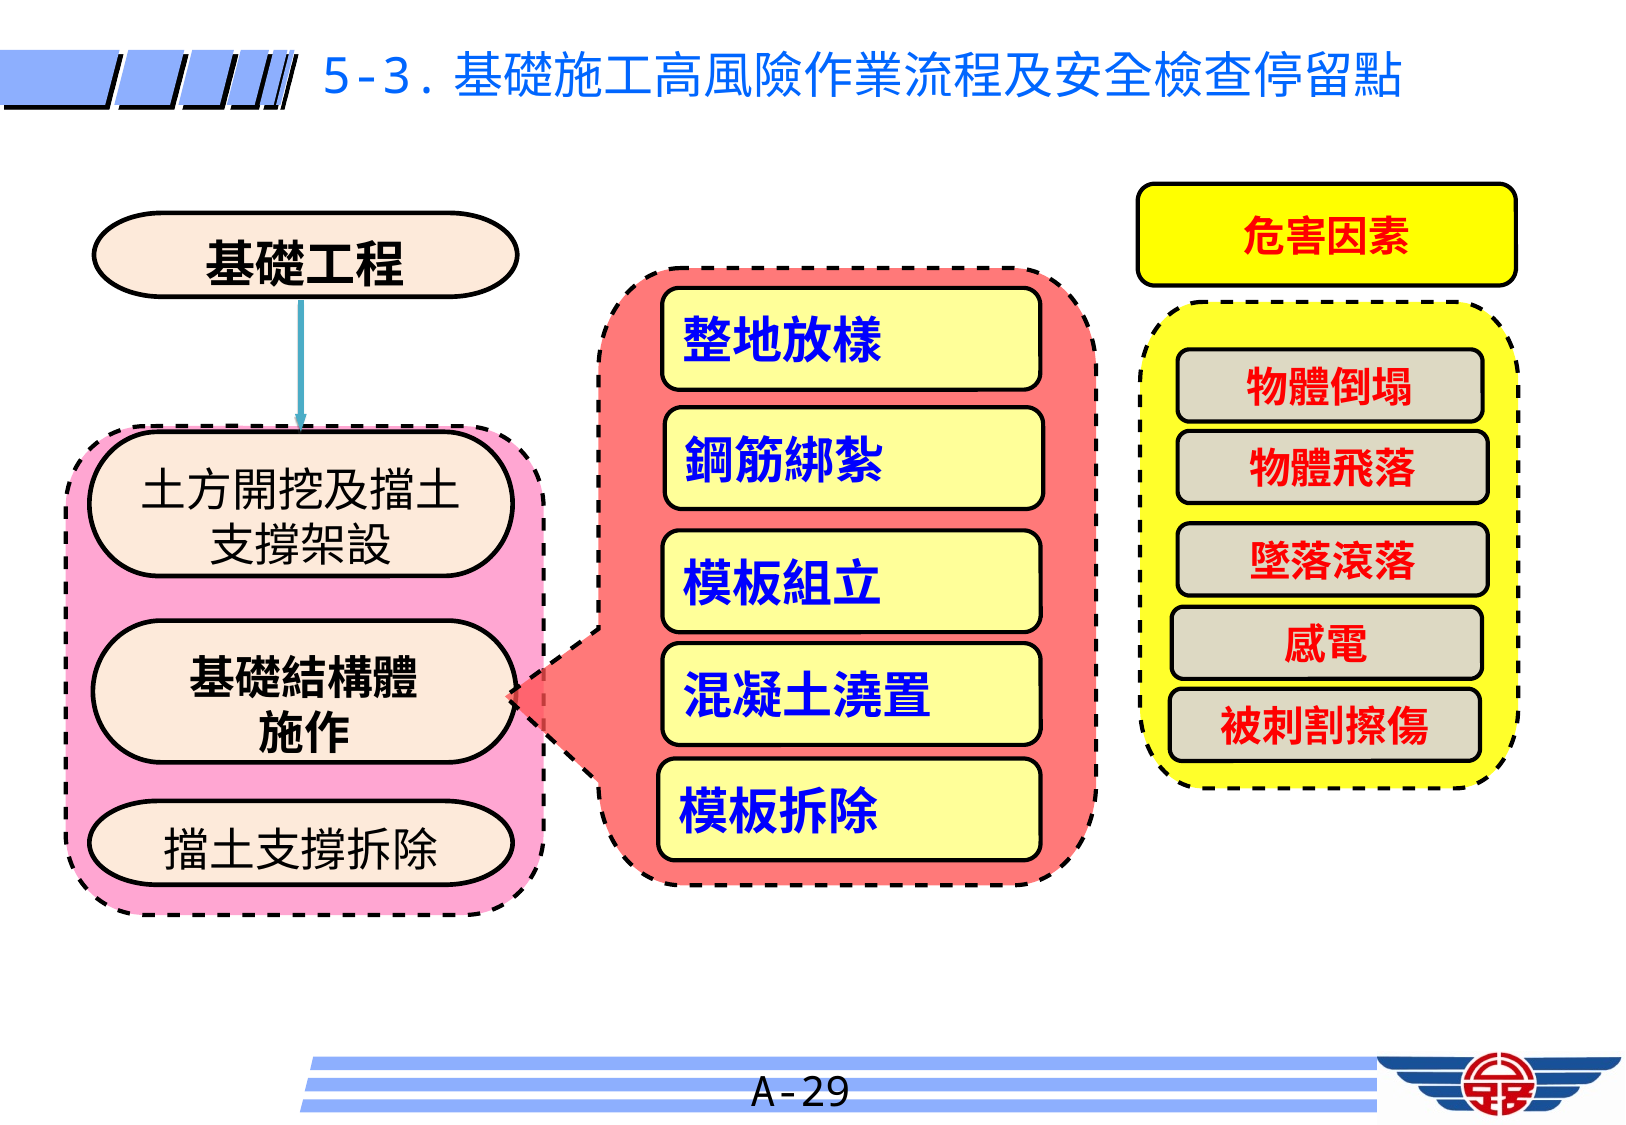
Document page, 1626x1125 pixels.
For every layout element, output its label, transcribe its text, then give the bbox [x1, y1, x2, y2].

text_box 感電 [1171, 606, 1483, 679]
text_box 土方開挖及擋土支撐架設 [89, 431, 513, 576]
text_box 模板拆除 [658, 758, 1041, 861]
text_box 物體飛落 [1177, 430, 1488, 504]
text_box [65, 268, 1097, 916]
text_box 混凝土澆置 [662, 643, 1041, 745]
text_box 基礎工程 [94, 212, 518, 297]
text_box 整地放樣 [662, 287, 1041, 390]
text_box 物體倒塌 [1177, 349, 1483, 422]
text_box 鋼筋綁紮 [664, 407, 1044, 509]
text_box 被刺割擦傷 [1169, 688, 1481, 761]
text_box 墜落滾落 [1177, 523, 1488, 596]
text_box 5-3.基礎施工高風險作業流程及安全檢查停留點 [306, 48, 1430, 111]
text_box 擋土支撐拆除 [89, 800, 513, 885]
text_box 基礎結構體 施作 [92, 620, 517, 763]
text_box [1140, 301, 1519, 789]
text_box 危害因素 [1137, 183, 1516, 286]
text_box 模板組立 [662, 530, 1041, 633]
